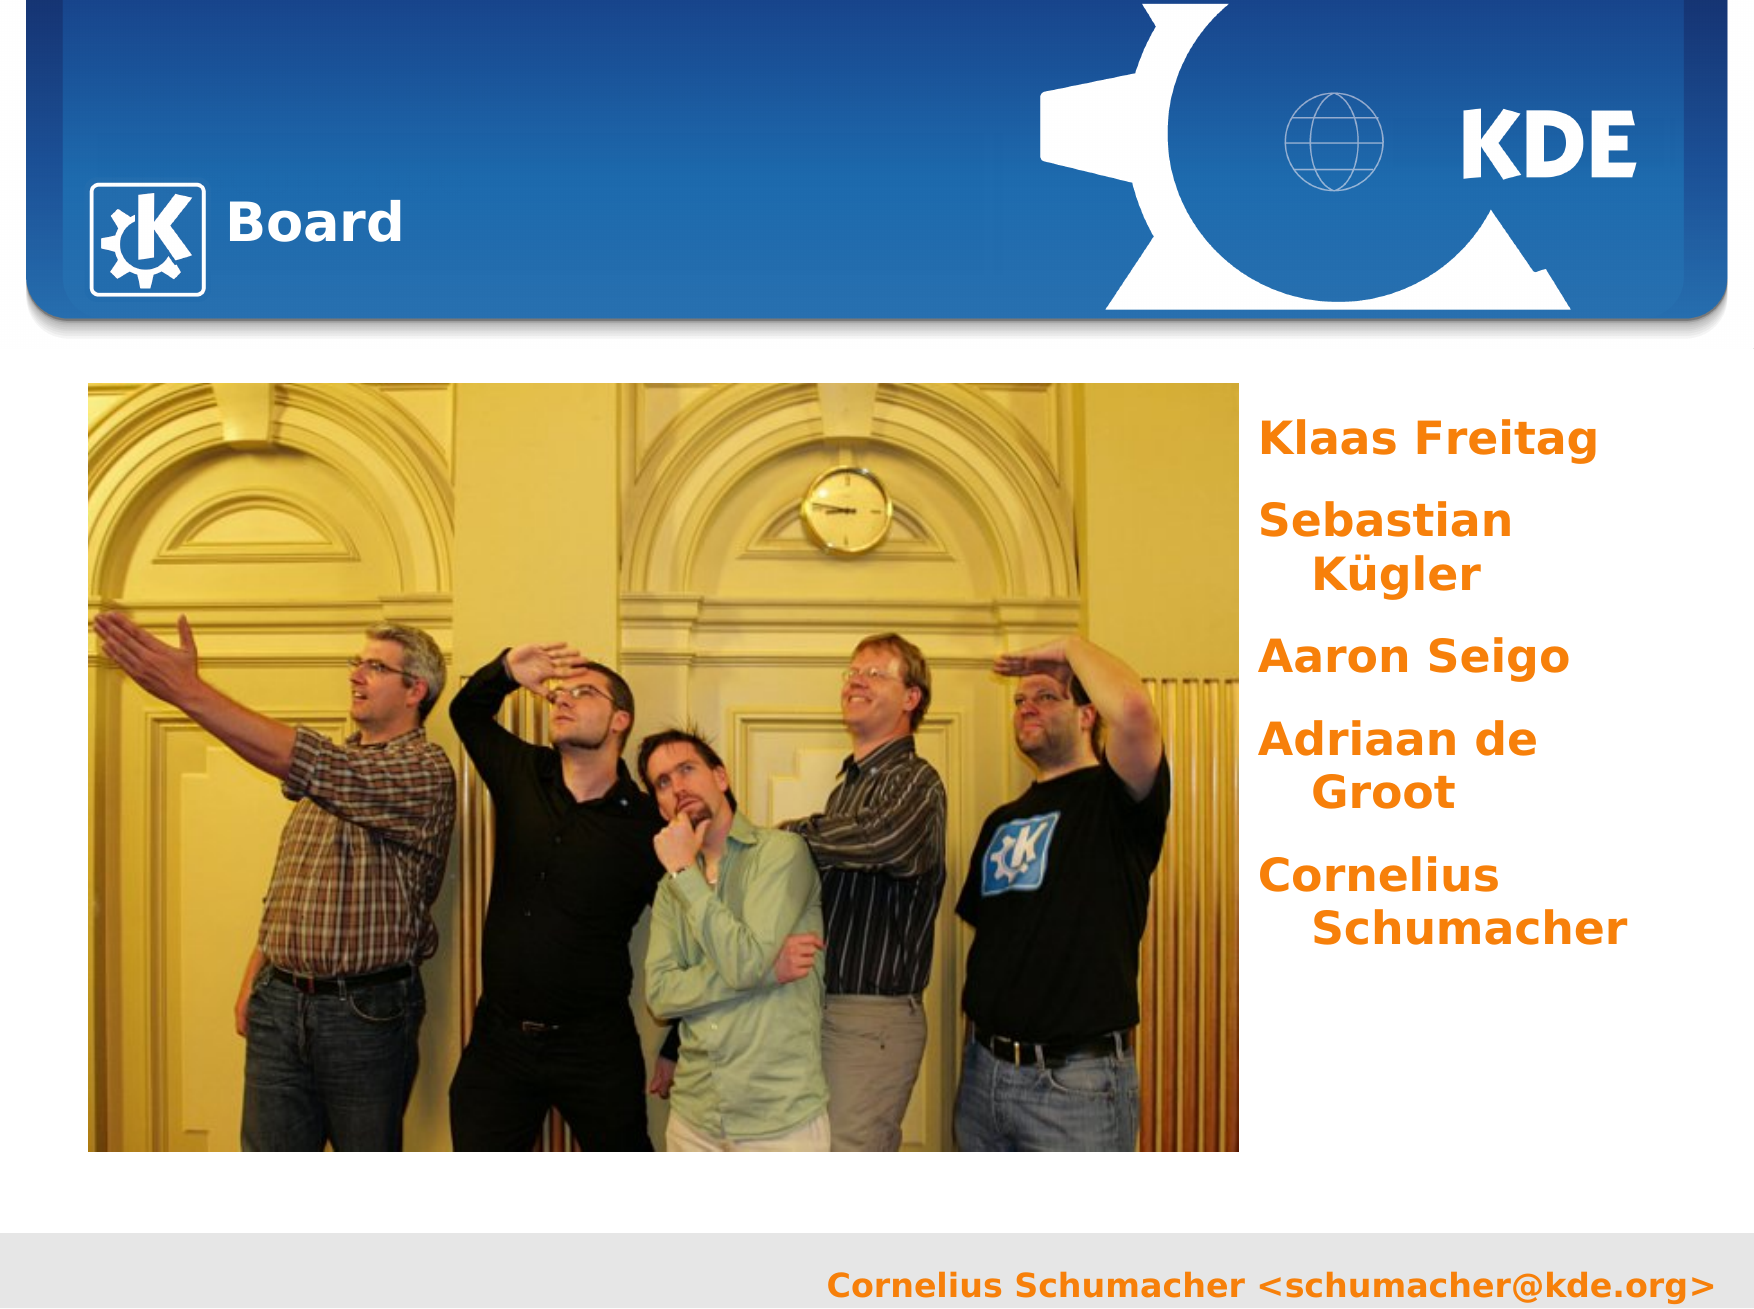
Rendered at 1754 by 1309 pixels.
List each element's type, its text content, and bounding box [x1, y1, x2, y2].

picture [0, 0, 1754, 349]
list Klaas Freitag Sebastian Kügler Aaron Seigo Adriaan de Groot Cornelius Schumacher [1240, 411, 1651, 1148]
picture [88, 383, 1239, 1152]
title Board [225, 181, 1126, 265]
